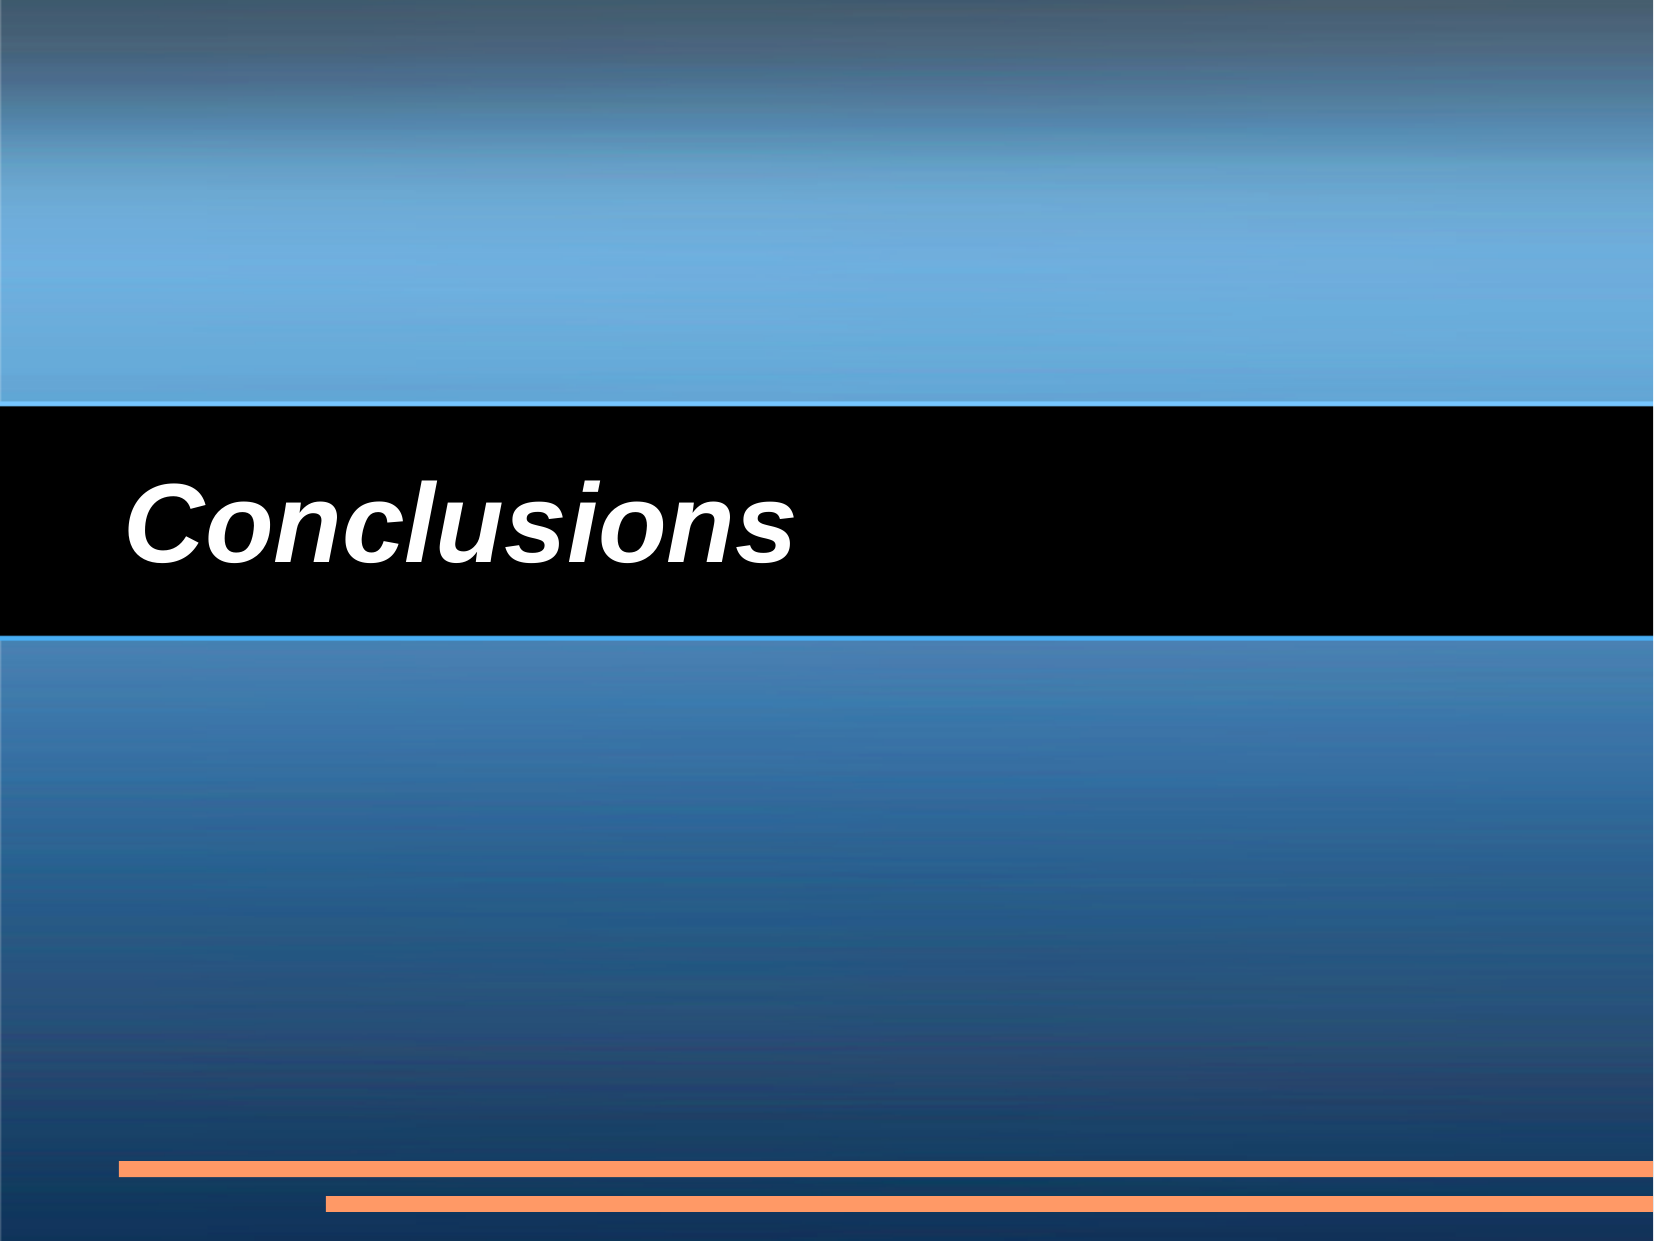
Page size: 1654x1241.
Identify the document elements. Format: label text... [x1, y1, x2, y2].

picture [0, 0, 1654, 1241]
title Conclusions [123, 419, 1536, 627]
